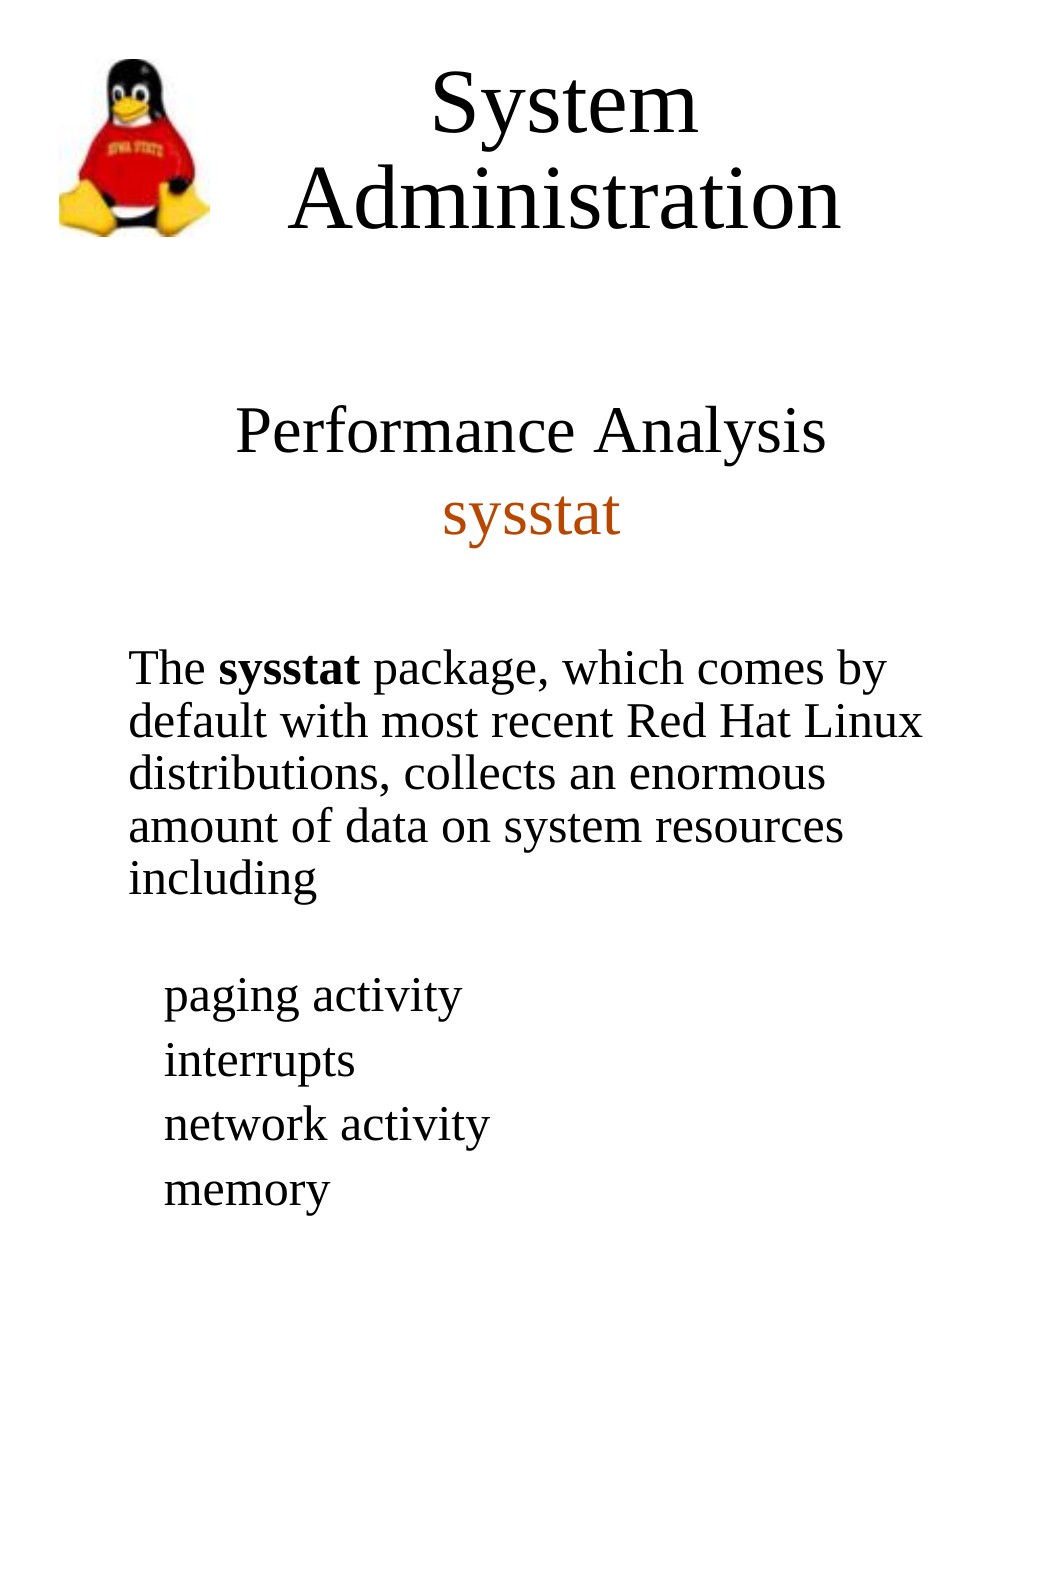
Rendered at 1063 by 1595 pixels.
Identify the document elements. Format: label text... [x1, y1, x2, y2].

title System Administration [237, 28, 893, 171]
picture [59, 59, 210, 237]
subtitle Performance Analysis sysstat The sysstat package, which comes by default with most recent Red Hat Linux distributions, collects an enormous amount of data on system resources including paging activity interrupts network activity memory [128, 171, 936, 1595]
